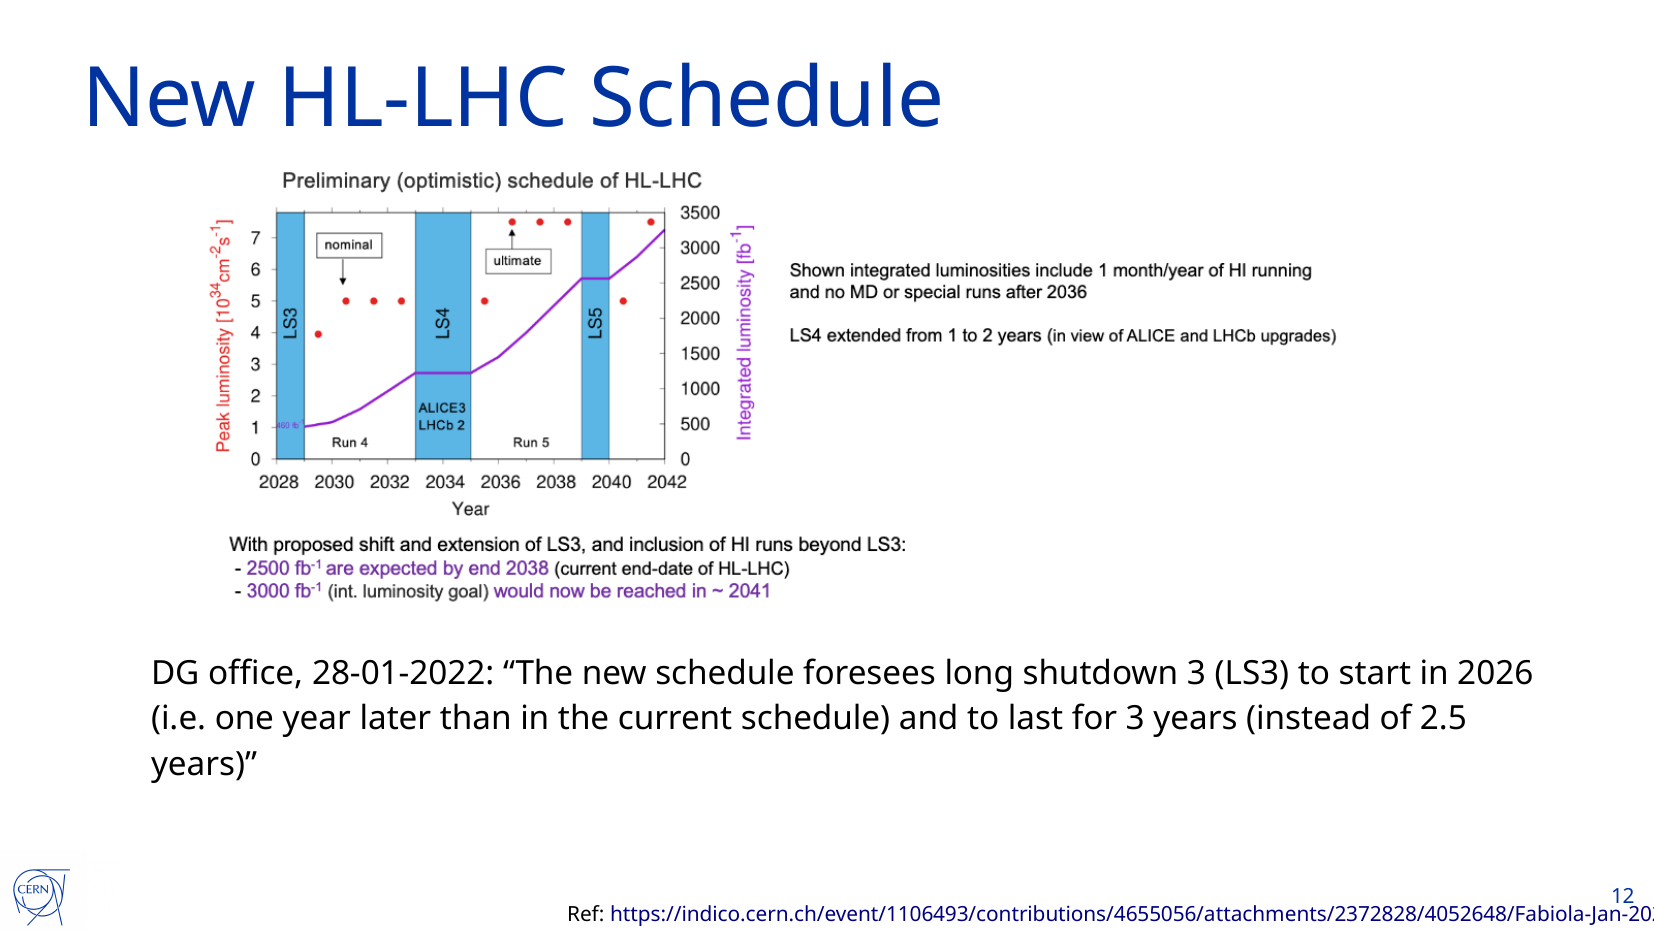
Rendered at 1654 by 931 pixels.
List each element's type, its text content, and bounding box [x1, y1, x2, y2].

title New HL-LHC Schedule [82, 37, 1571, 193]
picture [0, 850, 127, 931]
text_box DG office, 28-01-2022: “The new schedule foresees long shutdown 3 (LS3) to start in 2026 (i.e. one year later than in the current schedule) and to last for 3 years (instead of 2.5 years)” [136, 641, 1554, 883]
text_box Ref: https://indico.cern.ch/event/1106493/contributions/4655056/attachments/2372828/4052648/Fabiola-Jan-2022.pdf [552, 891, 1654, 931]
picture [188, 165, 1349, 614]
